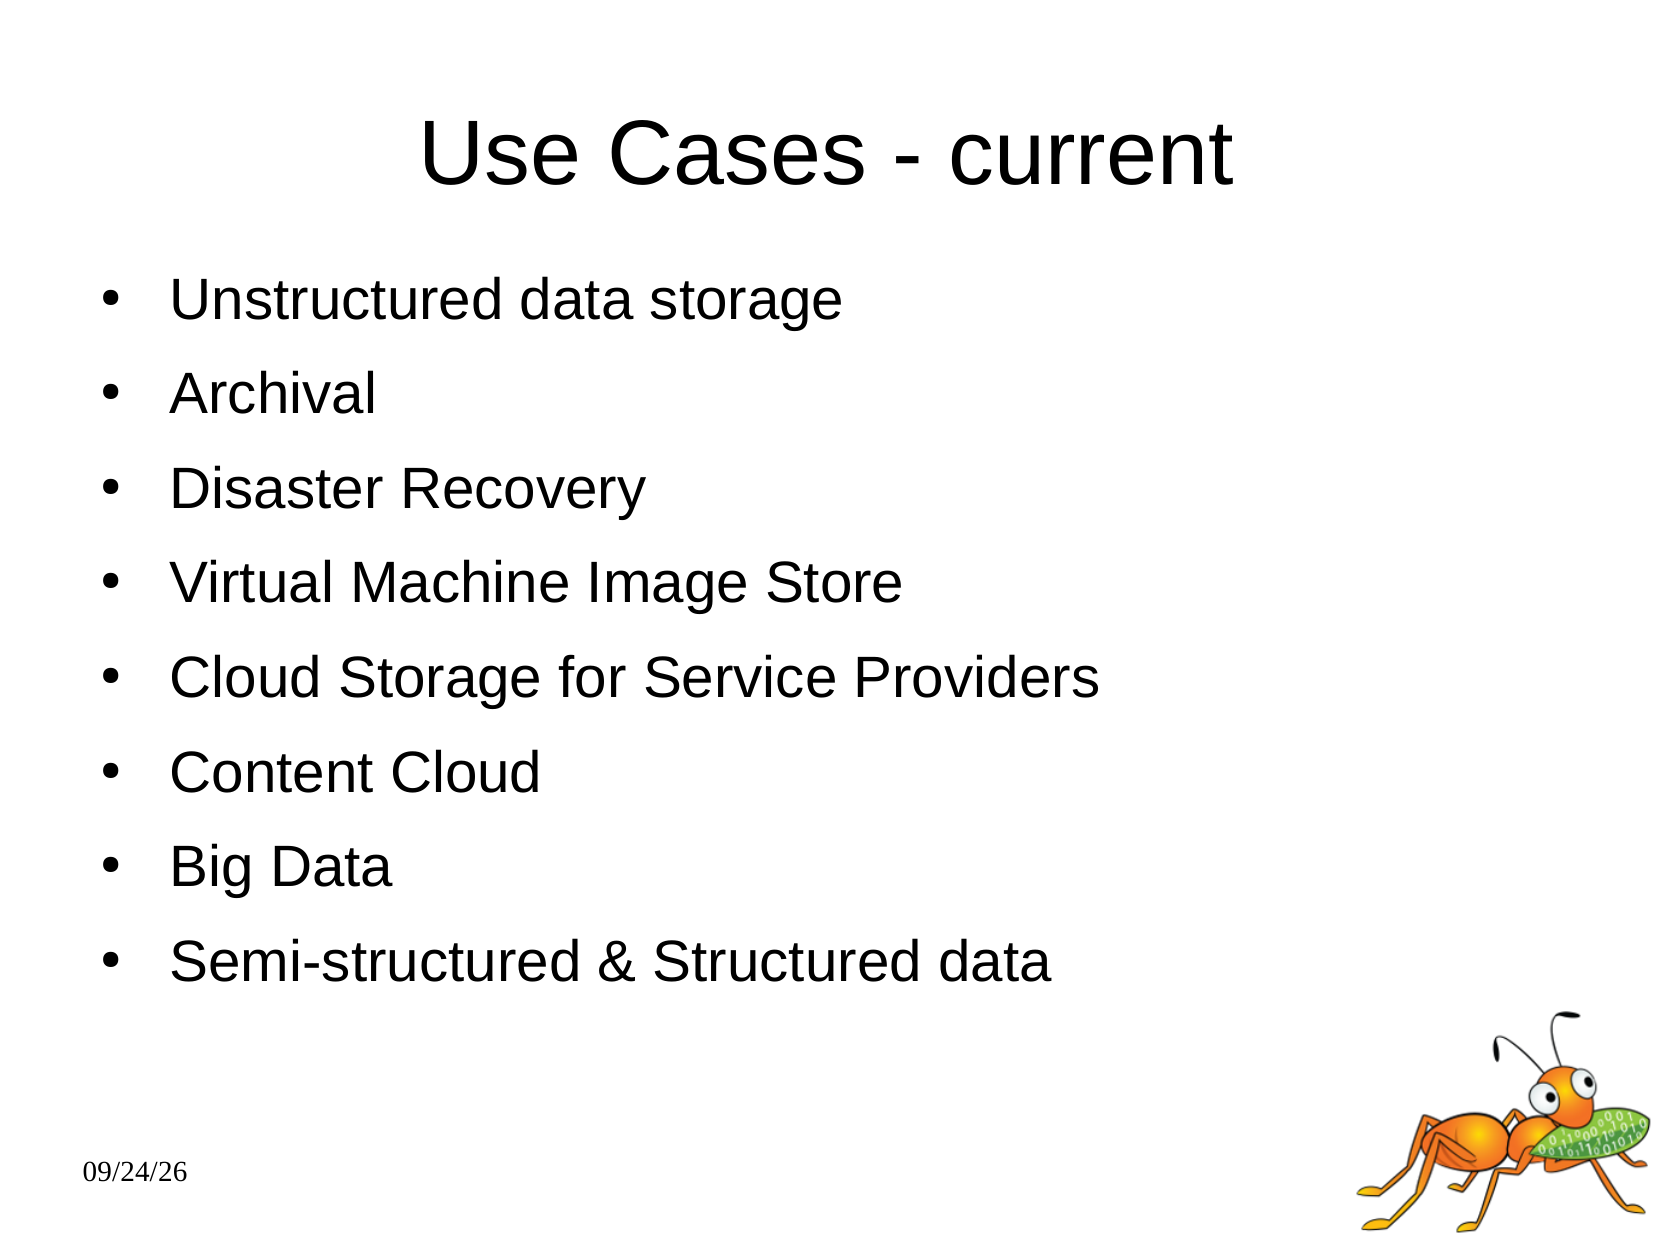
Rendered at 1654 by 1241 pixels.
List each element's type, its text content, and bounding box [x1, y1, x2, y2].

list Unstructured data storage Archival Disaster Recovery Virtual Machine Image Store Cloud Storage for Service Providers Content Cloud Big Data Semi-structured & Structured data [82, 266, 1571, 986]
picture [1353, 1009, 1654, 1235]
title Use Cases - current [82, 49, 1571, 257]
